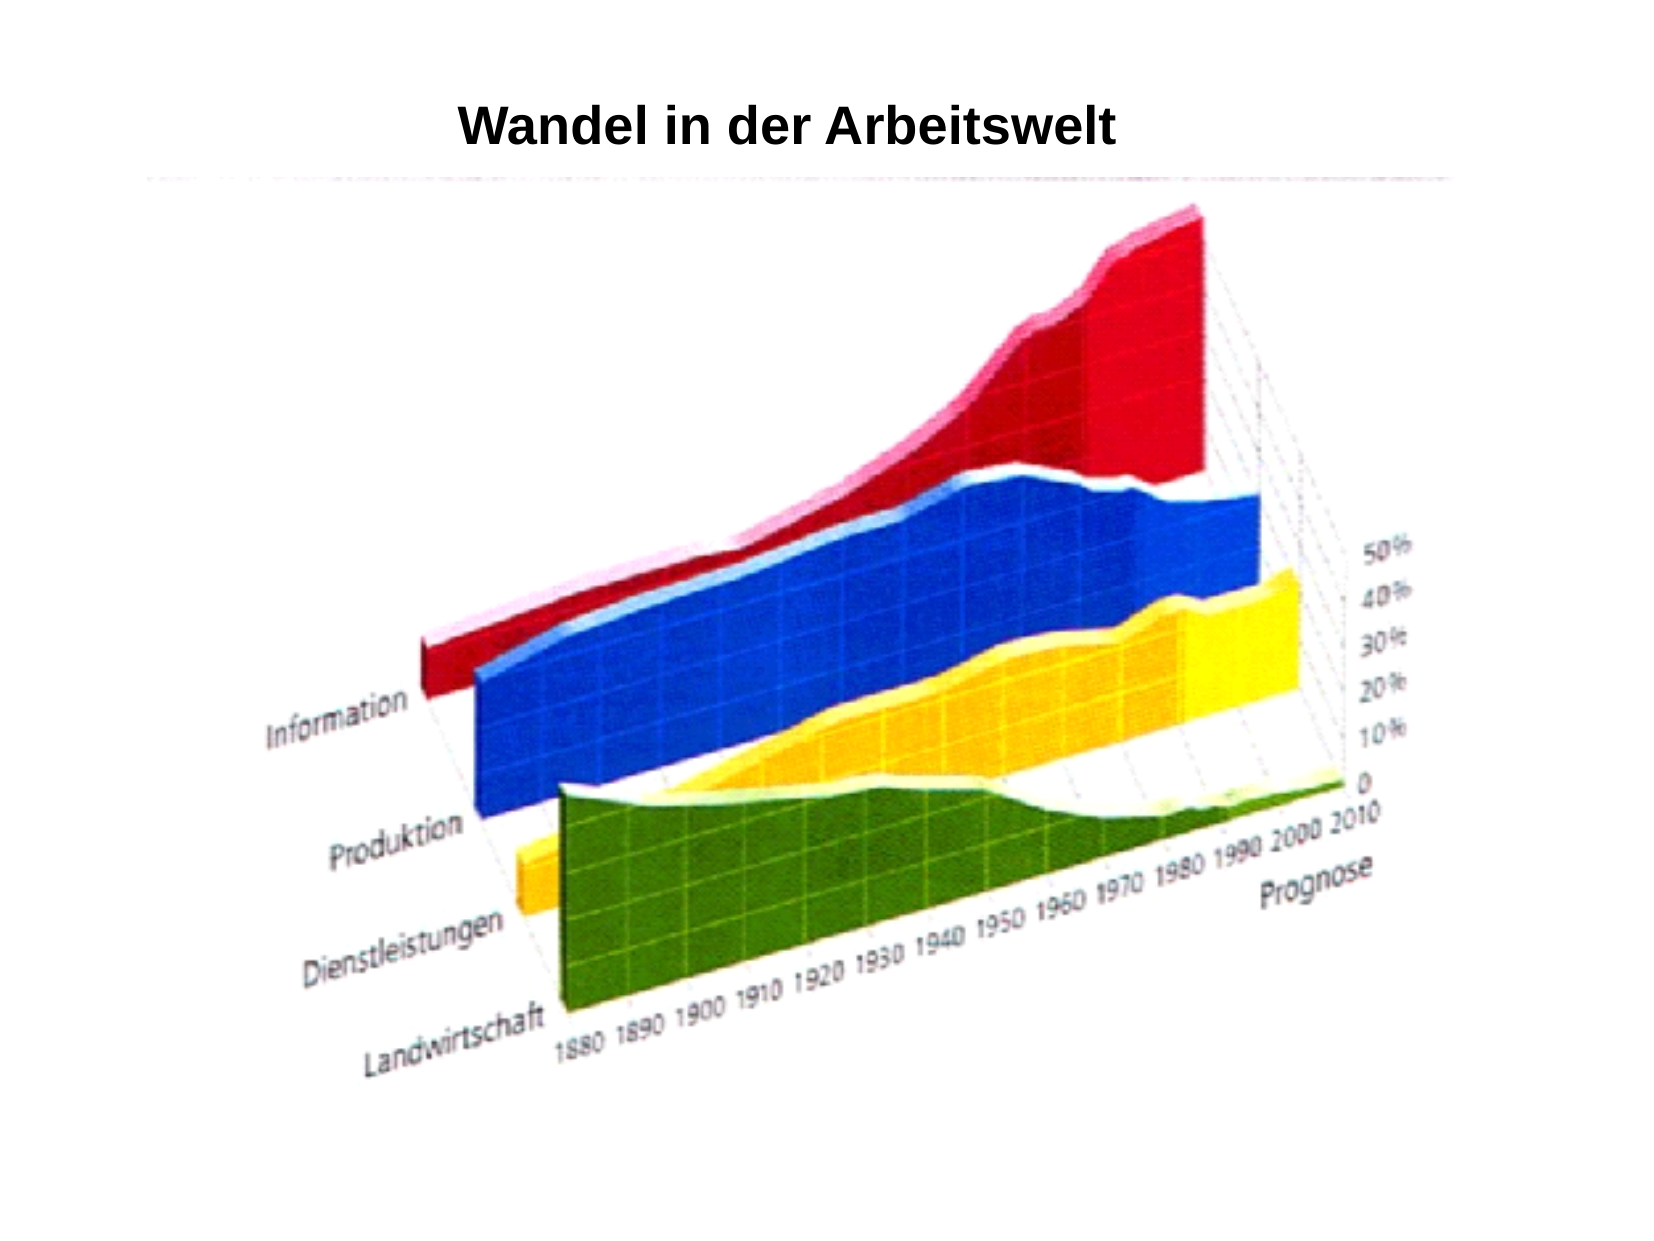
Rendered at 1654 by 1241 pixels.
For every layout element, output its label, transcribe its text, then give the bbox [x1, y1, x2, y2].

text_box Wandel in der Arbeitswelt [442, 88, 1241, 166]
picture [147, 177, 1468, 1085]
